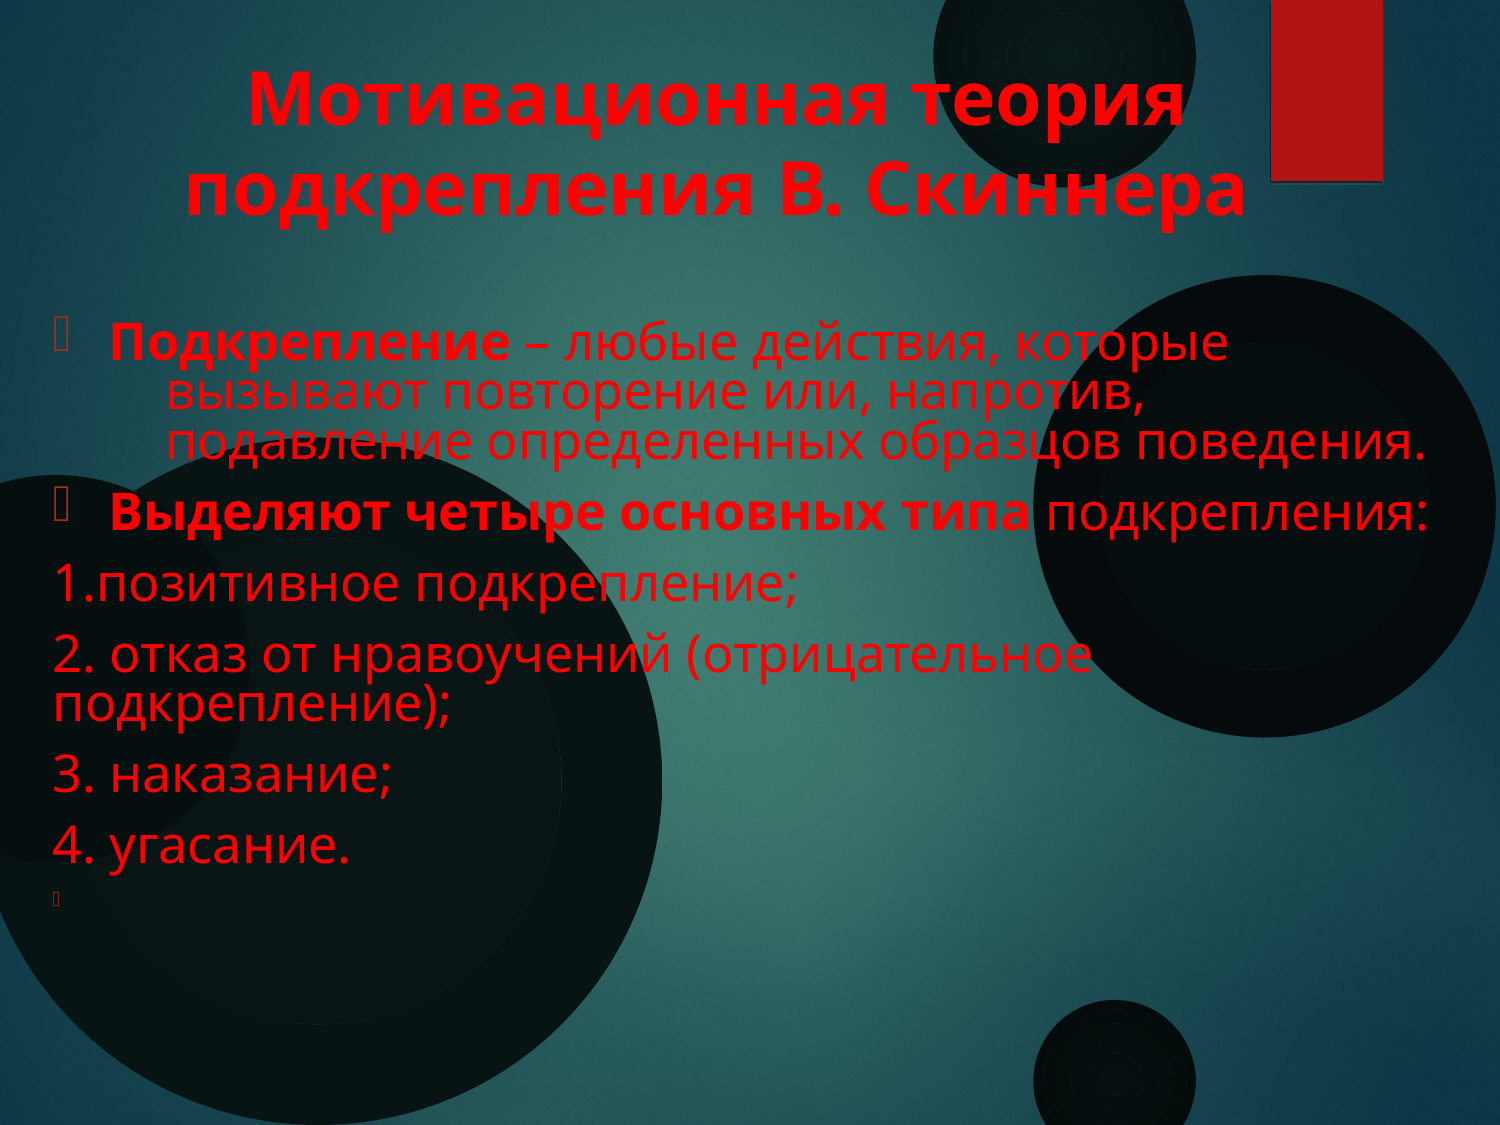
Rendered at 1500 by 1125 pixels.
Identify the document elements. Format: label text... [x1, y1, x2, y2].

text_box Мотивационная теория подкрепления В. Скиннера [37, 42, 1397, 253]
text_box Подкрепление – любые действия, которые вызывают повторение или, напротив, подавление определенных образцов поведения. Выделяют четыре основных типа подкрепления: 1.позитивное подкрепление; 2. отказ от нравоучений (отрицательное подкрепление); 3. наказание; 4. угасание. [37, 312, 1447, 933]
